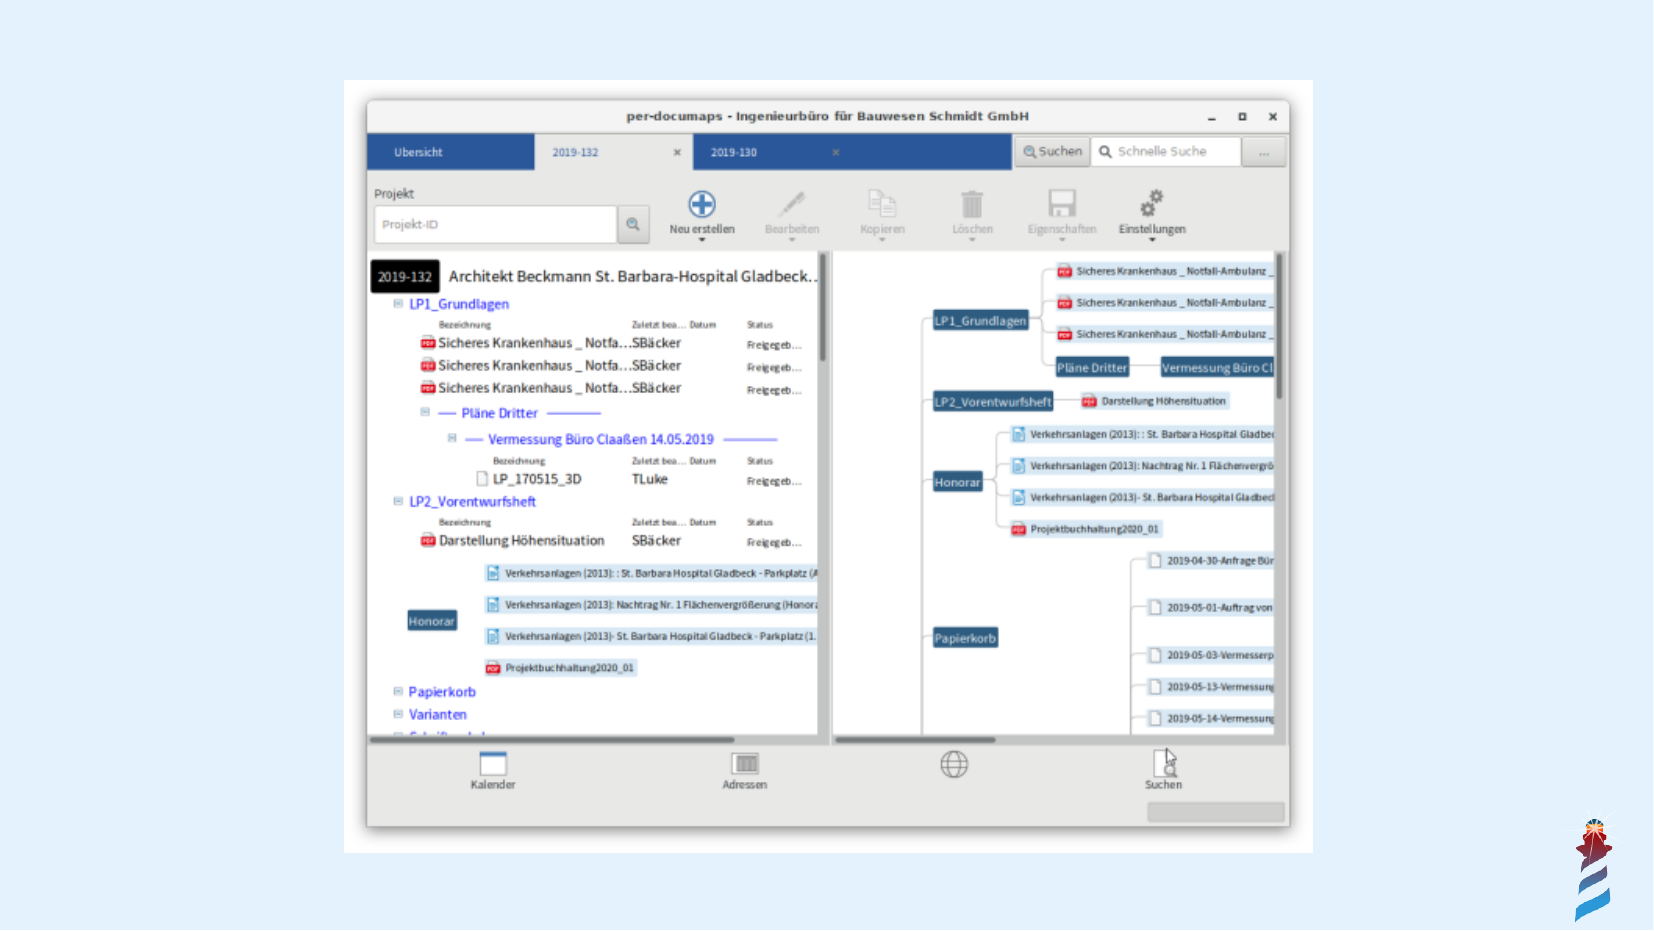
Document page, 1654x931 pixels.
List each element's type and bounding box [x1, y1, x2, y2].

picture [1535, 810, 1650, 925]
picture [344, 80, 1313, 853]
